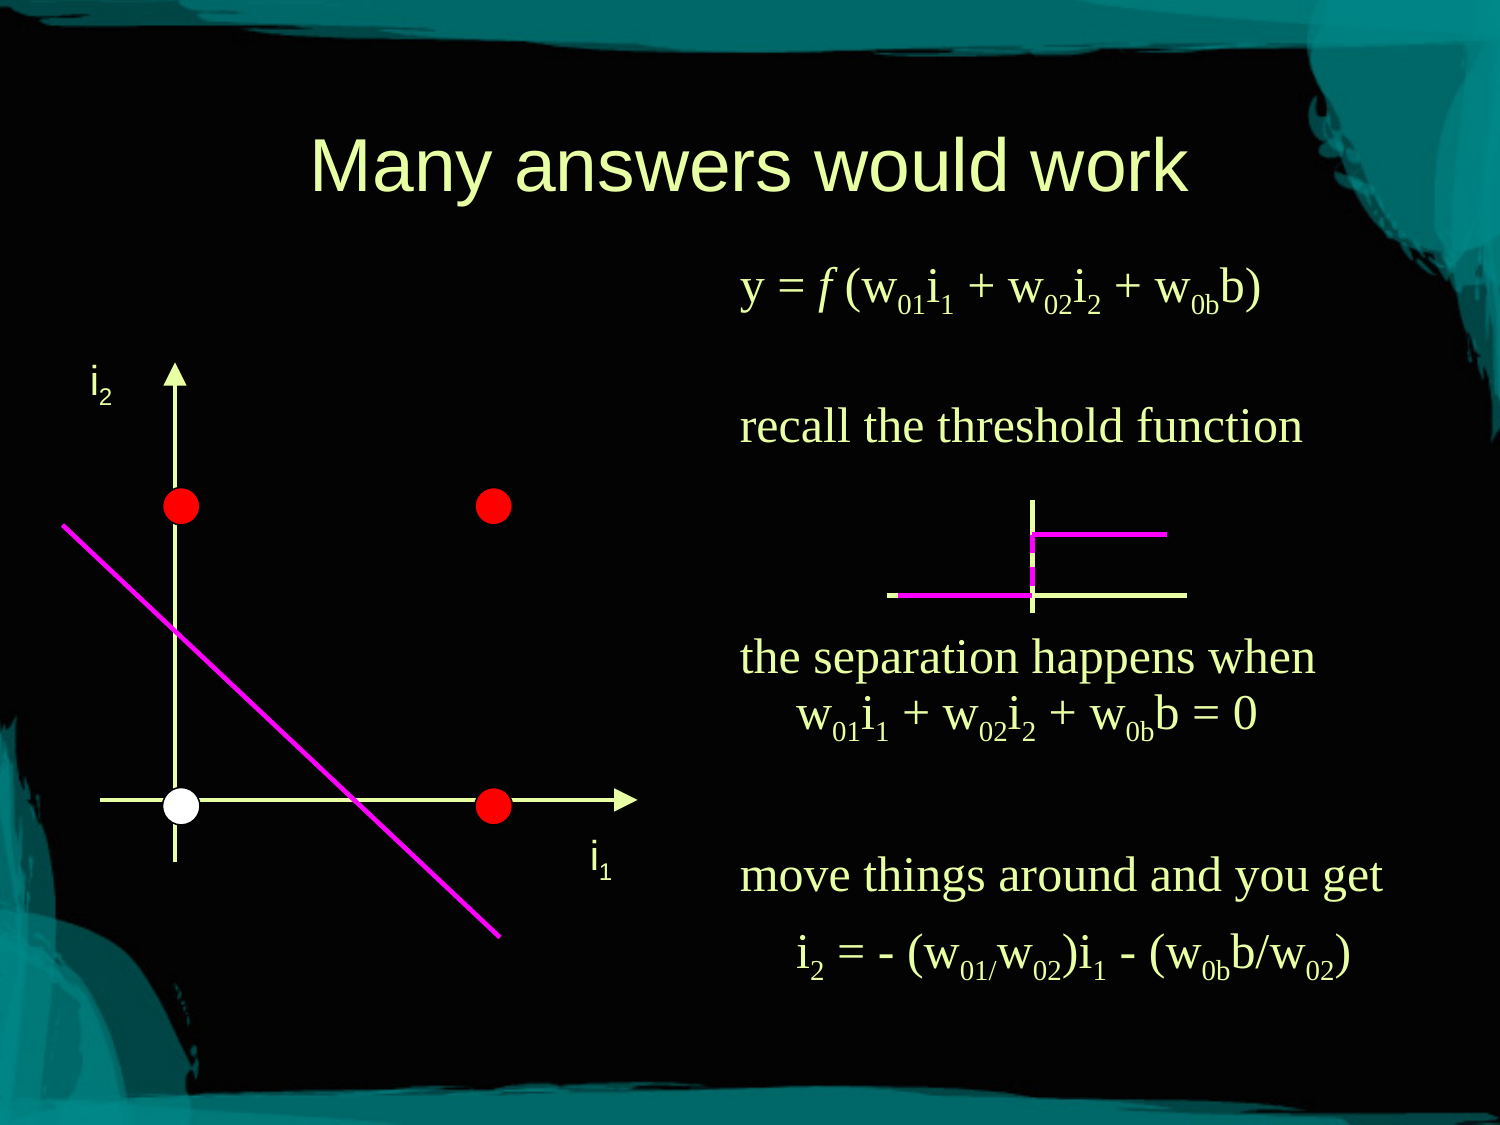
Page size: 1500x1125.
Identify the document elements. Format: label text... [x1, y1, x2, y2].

text_box i2 [75, 349, 138, 419]
text_box [162, 487, 201, 525]
text_box [474, 487, 513, 525]
text_box [162, 787, 201, 825]
text_box i1 [575, 824, 638, 894]
list y = f (w01i1 + w02i2 + w0bb) recall the threshold function the separation happens when w01i1 + w02i2 + w0bb = 0 move things around and you get i2 = - (w01/w02)i1 - (w0bb/w02) [725, 249, 1450, 1063]
picture [0, 0, 1500, 1125]
title Many answers would work [87, 69, 1413, 263]
text_box [474, 787, 513, 825]
